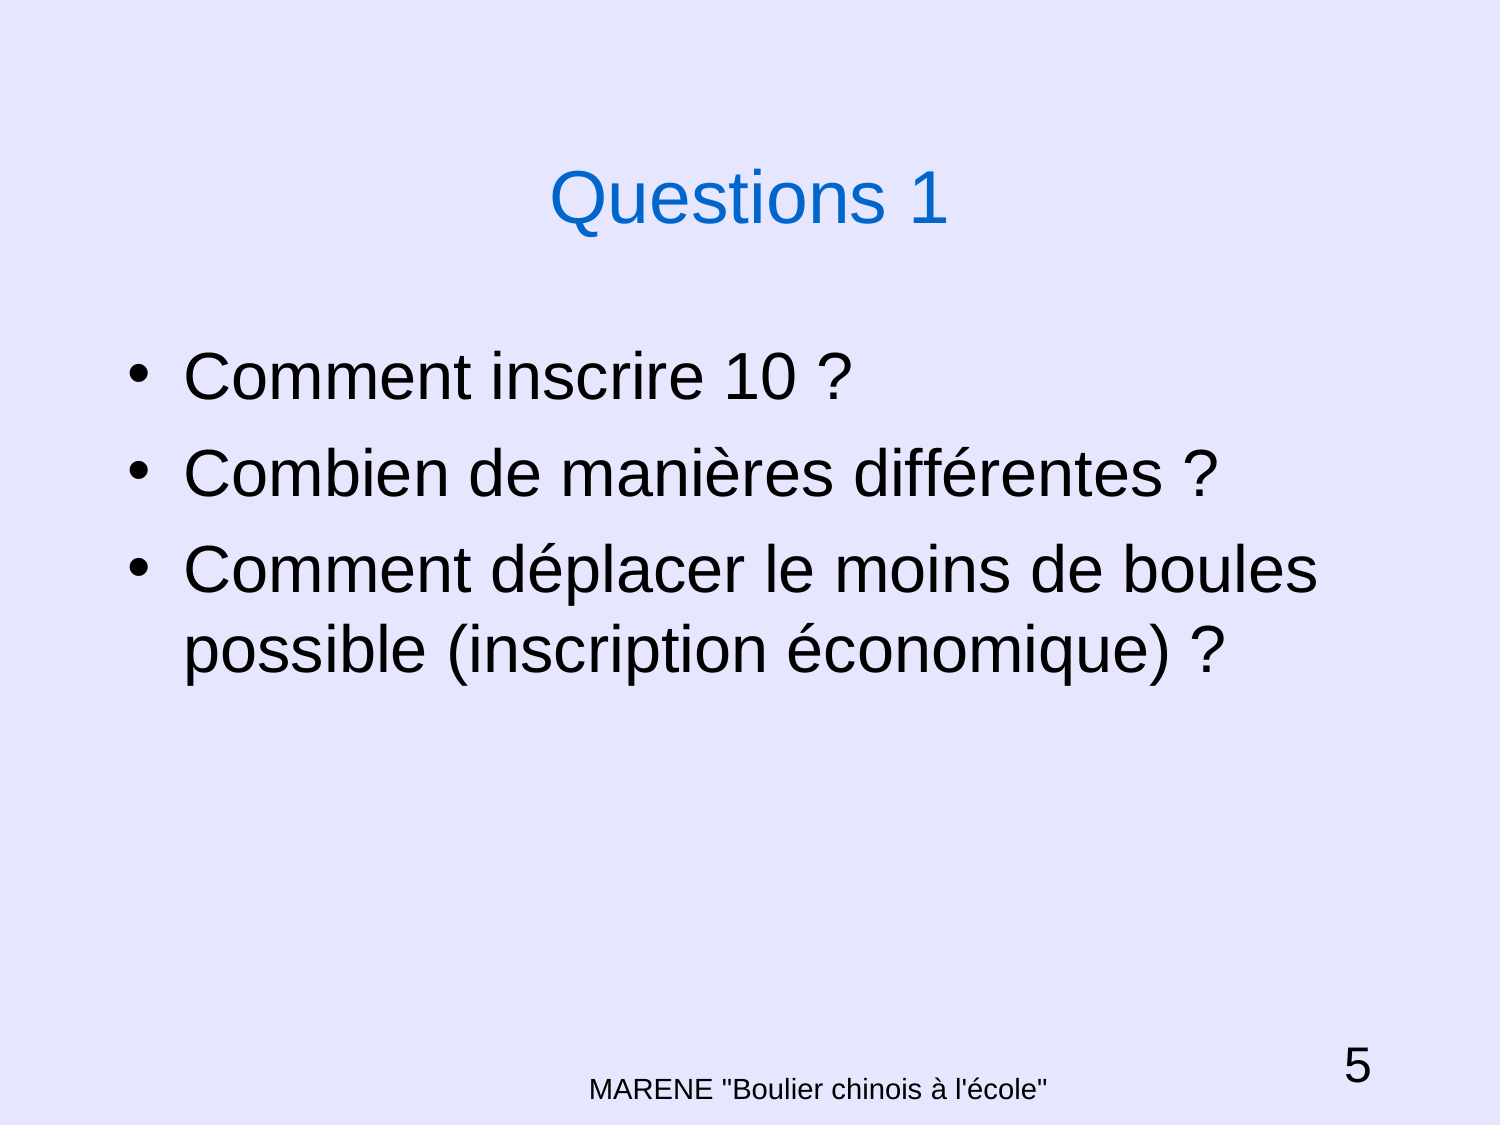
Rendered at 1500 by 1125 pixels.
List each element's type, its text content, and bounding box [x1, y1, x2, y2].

list Comment inscrire 10 ? Combien de manières différentes ? Comment déplacer le moins de boules possible (inscription économique) ? [112, 324, 1388, 1000]
title Questions 1 [112, 99, 1388, 288]
